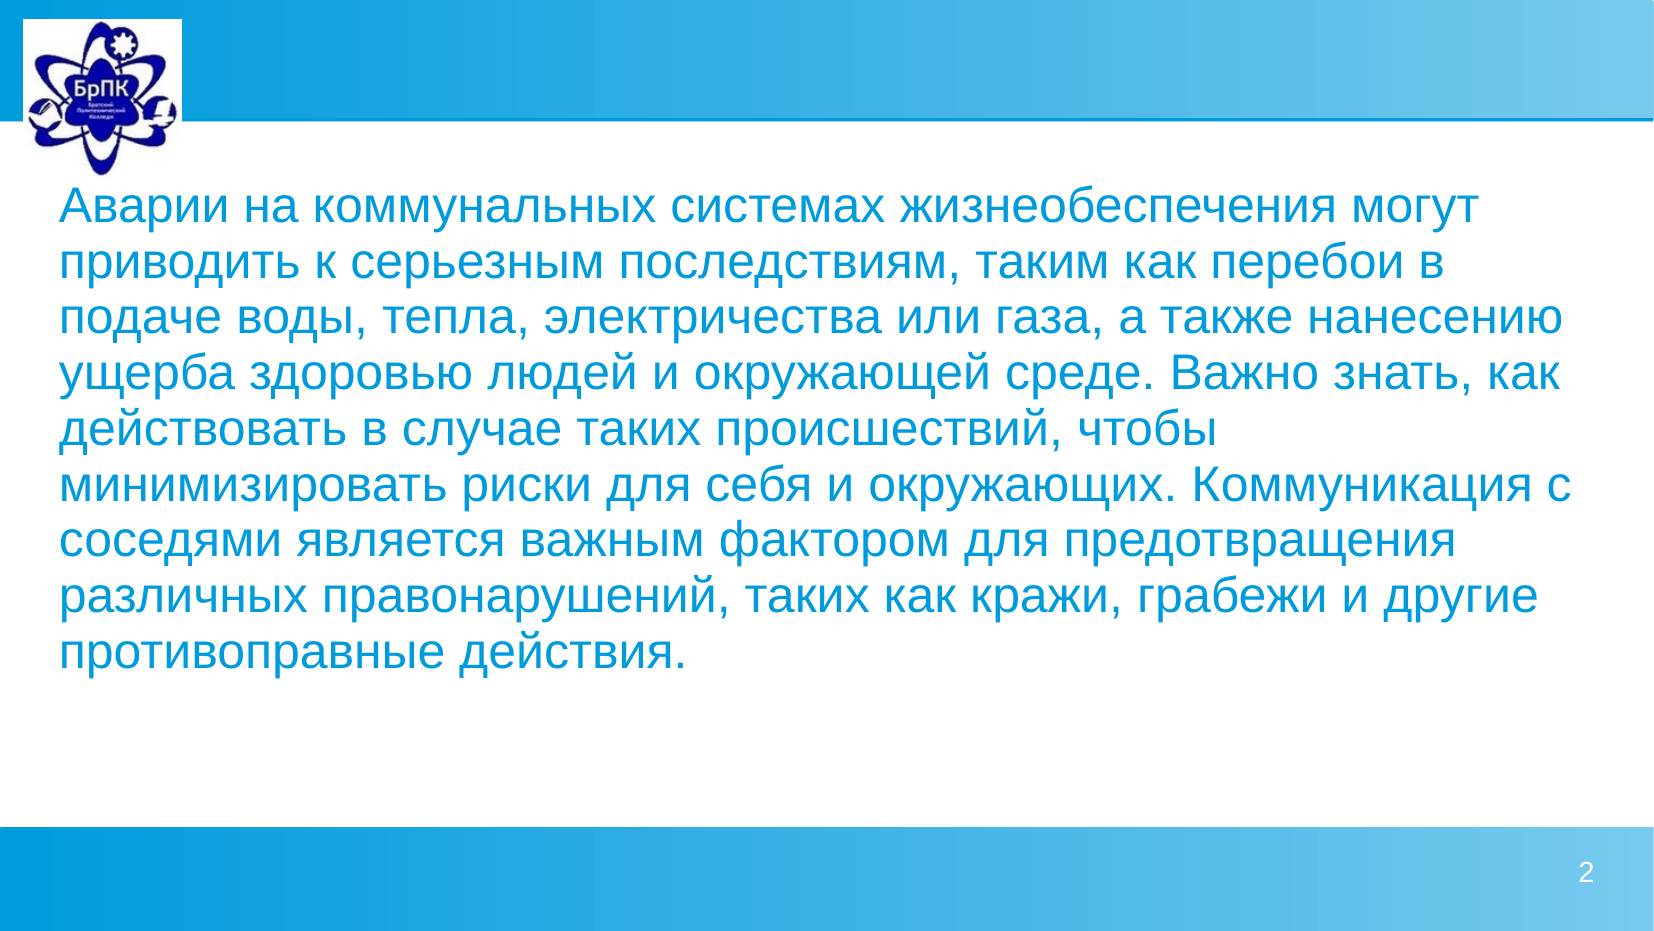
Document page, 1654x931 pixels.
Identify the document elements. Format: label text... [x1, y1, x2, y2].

picture [23, 20, 182, 178]
list Аварии на коммунальных системах жизнеобеспечения могут приводить к серьезным последствиям, таким как перебои в подаче воды, тепла, электричества или газа, а также нанесению ущерба здоровью людей и окружающей среде. Важно знать, как действовать в случае таких происшествий, чтобы минимизировать риски для себя и окружающих. Коммуникация с соседями является важным фактором для предотвращения различных правонарушений, таких как кражи, грабежи и другие противоправные действия. [59, 177, 1595, 768]
